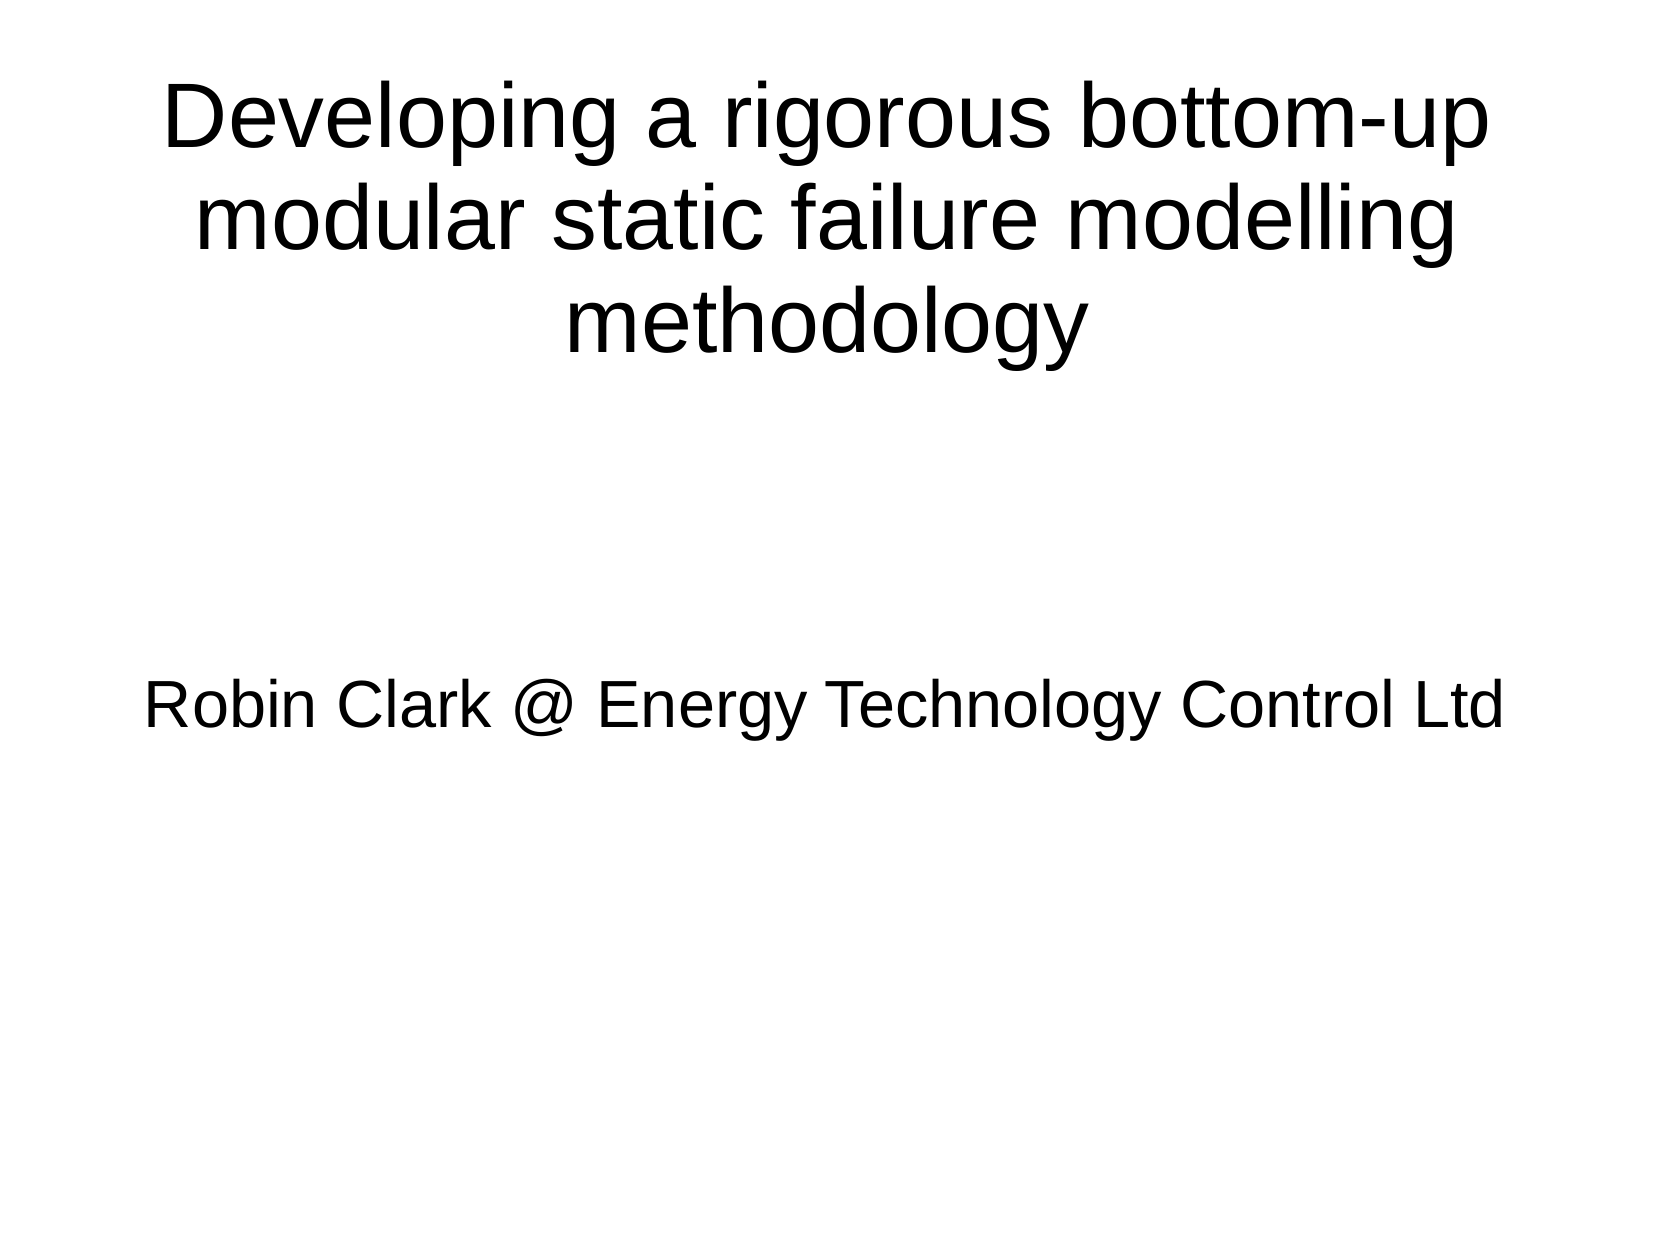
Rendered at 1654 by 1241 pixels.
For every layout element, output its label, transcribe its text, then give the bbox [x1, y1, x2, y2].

title Developing a rigorous bottom-up modular static failure modelling methodology [121, 64, 1534, 373]
subtitle Robin Clark @ Energy Technology Control Ltd [134, 350, 1516, 1133]
